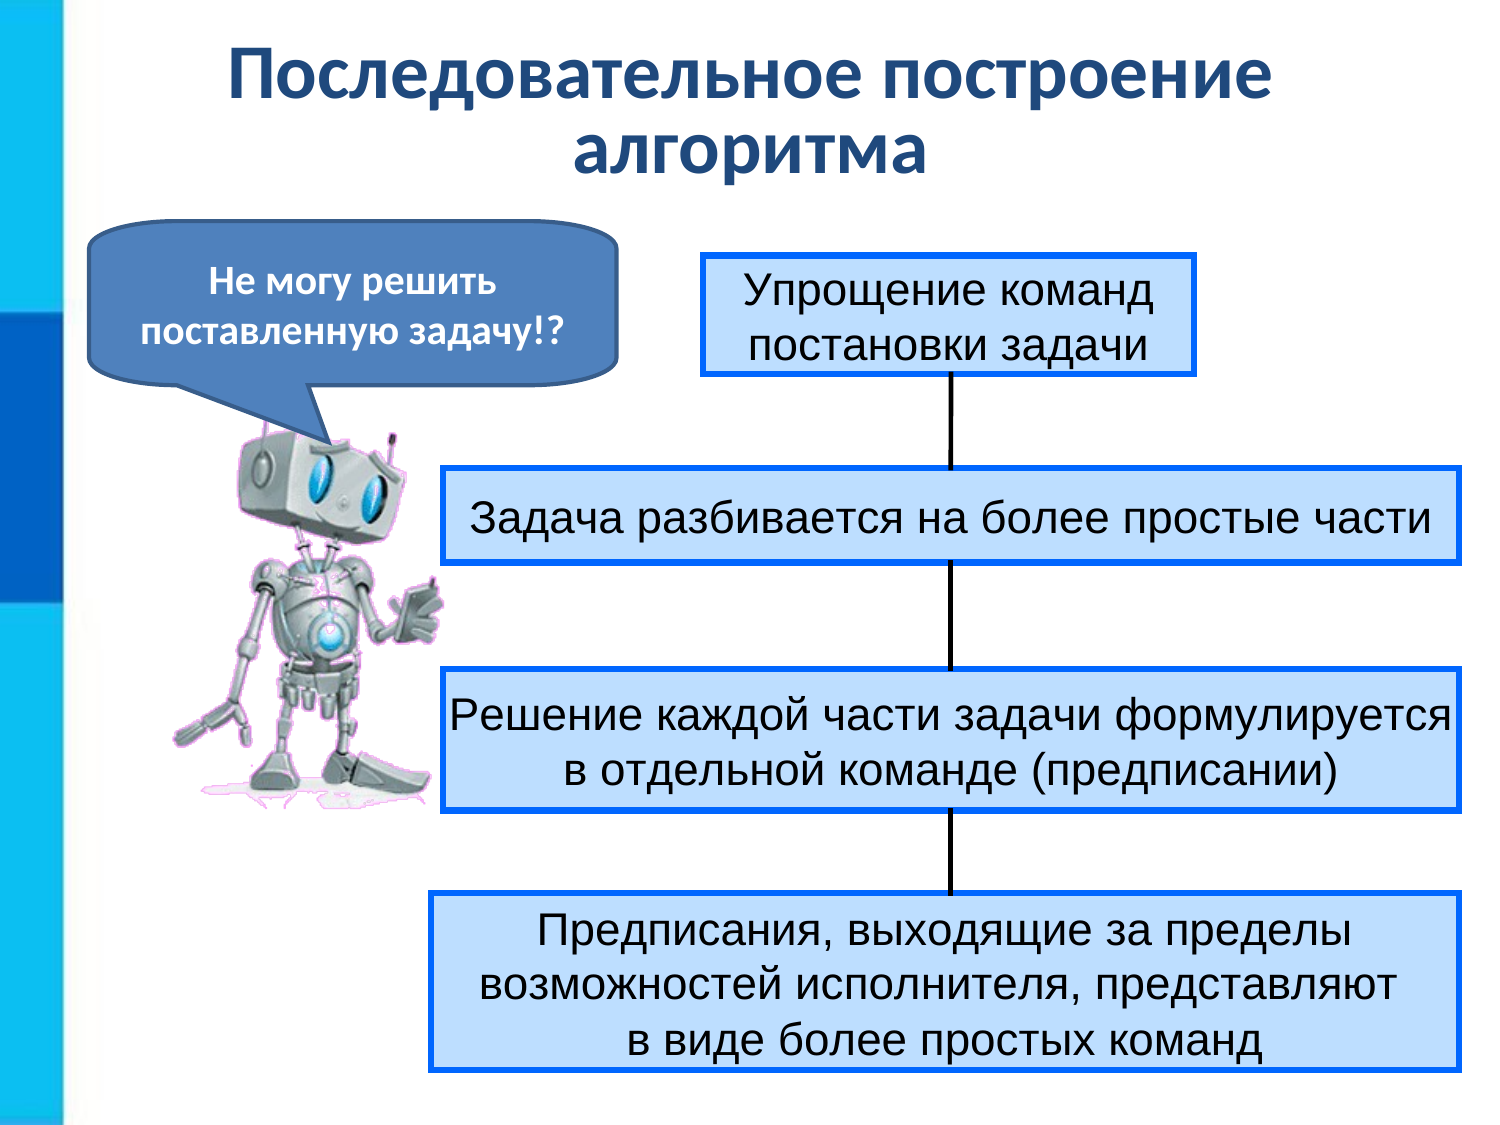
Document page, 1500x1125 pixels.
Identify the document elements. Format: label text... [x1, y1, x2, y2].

text_box Не могу решить поставленную задачу!? [89, 221, 617, 443]
text_box Решение каждой части задачи формулируется в отдельной команде (предписании) [476, 668, 1459, 811]
text_box Упрощение команд постановки задачи [702, 255, 1194, 374]
text_box Последовательное построение алгоритма [76, 31, 1425, 197]
picture [0, 0, 1500, 1125]
text_box Задача разбивается на более простые части [476, 467, 1459, 563]
text_box Предписания, выходящие за пределы возможностей исполнителя, представляют в виде более простых команд [430, 893, 1459, 1071]
